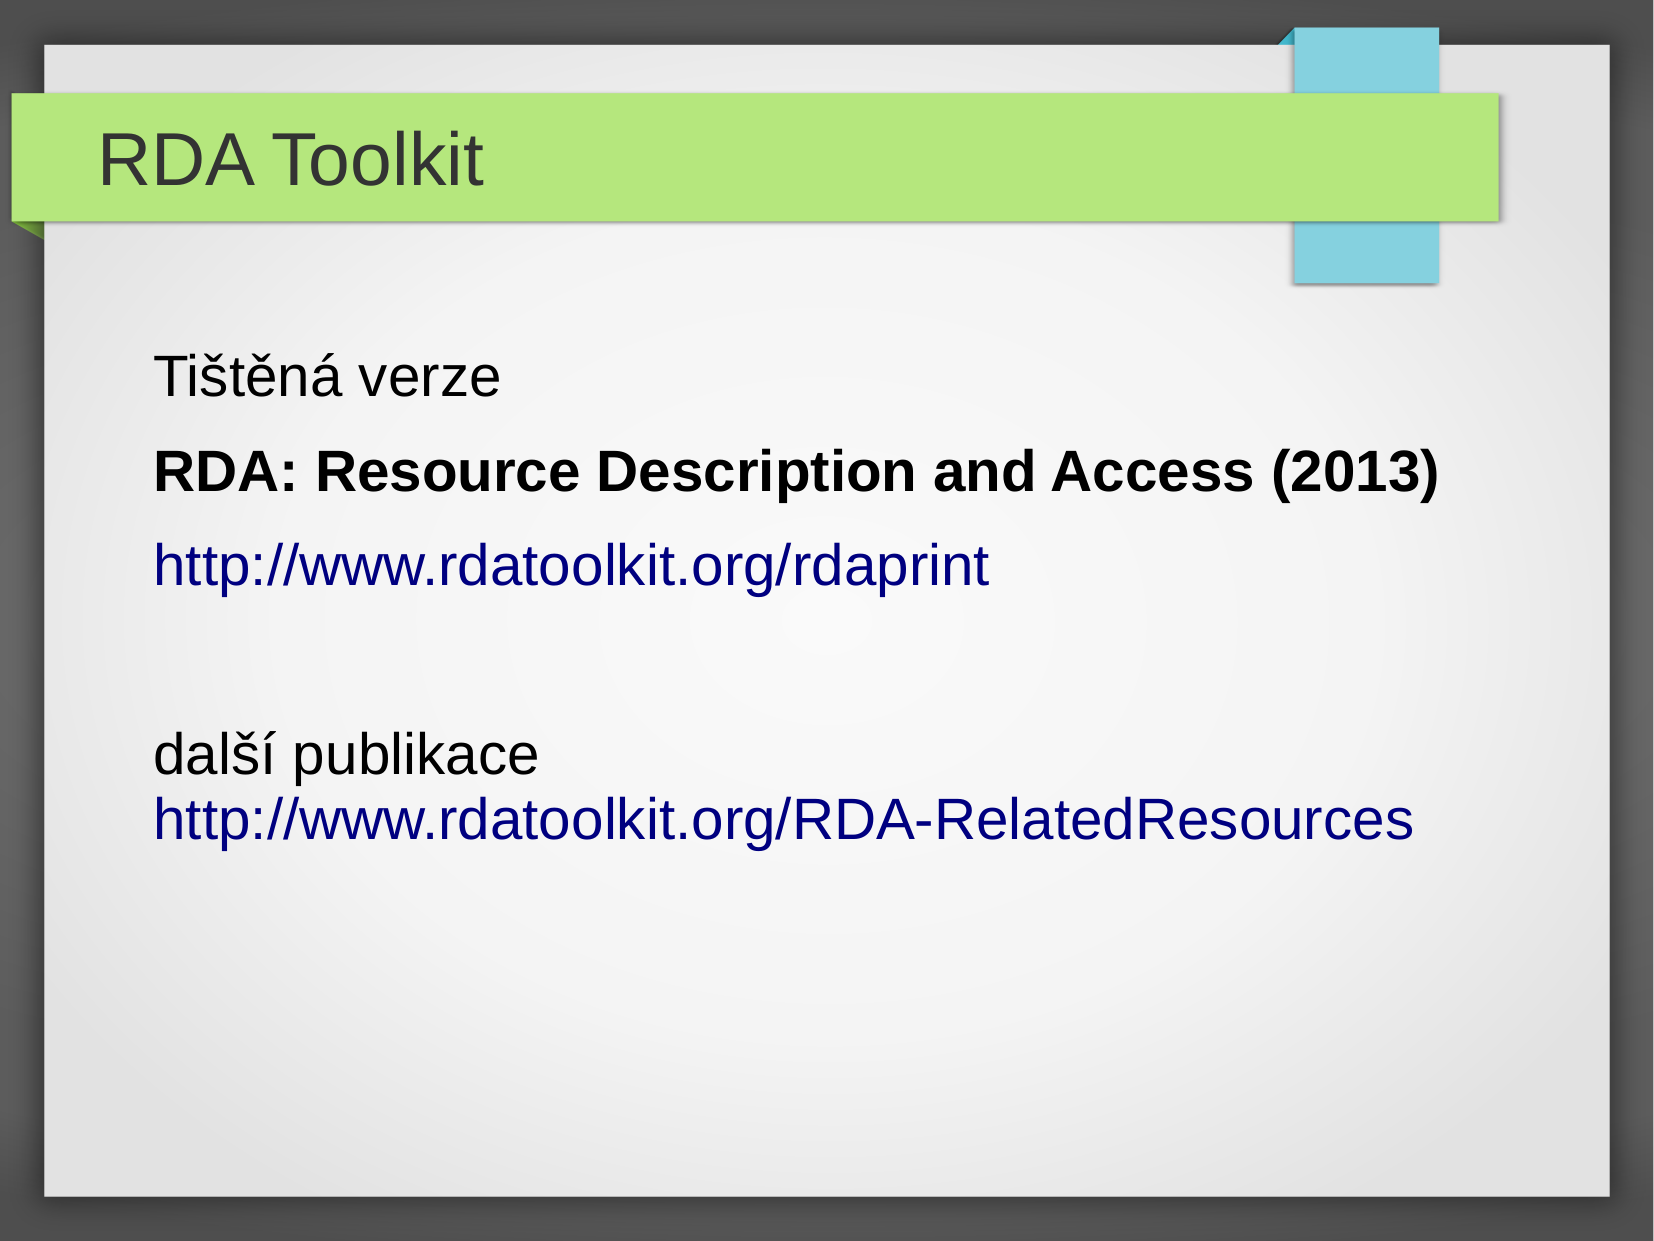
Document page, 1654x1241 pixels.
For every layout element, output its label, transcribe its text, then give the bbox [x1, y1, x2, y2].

list Tištěná verze RDA: Resource Description and Access (2013) http://www.rdatoolkit.org/rdaprint další publikace http://www.rdatoolkit.org/RDA-RelatedResources [82, 343, 1538, 1063]
picture [0, 0, 1654, 1241]
title RDA Toolkit [70, 106, 1229, 213]
